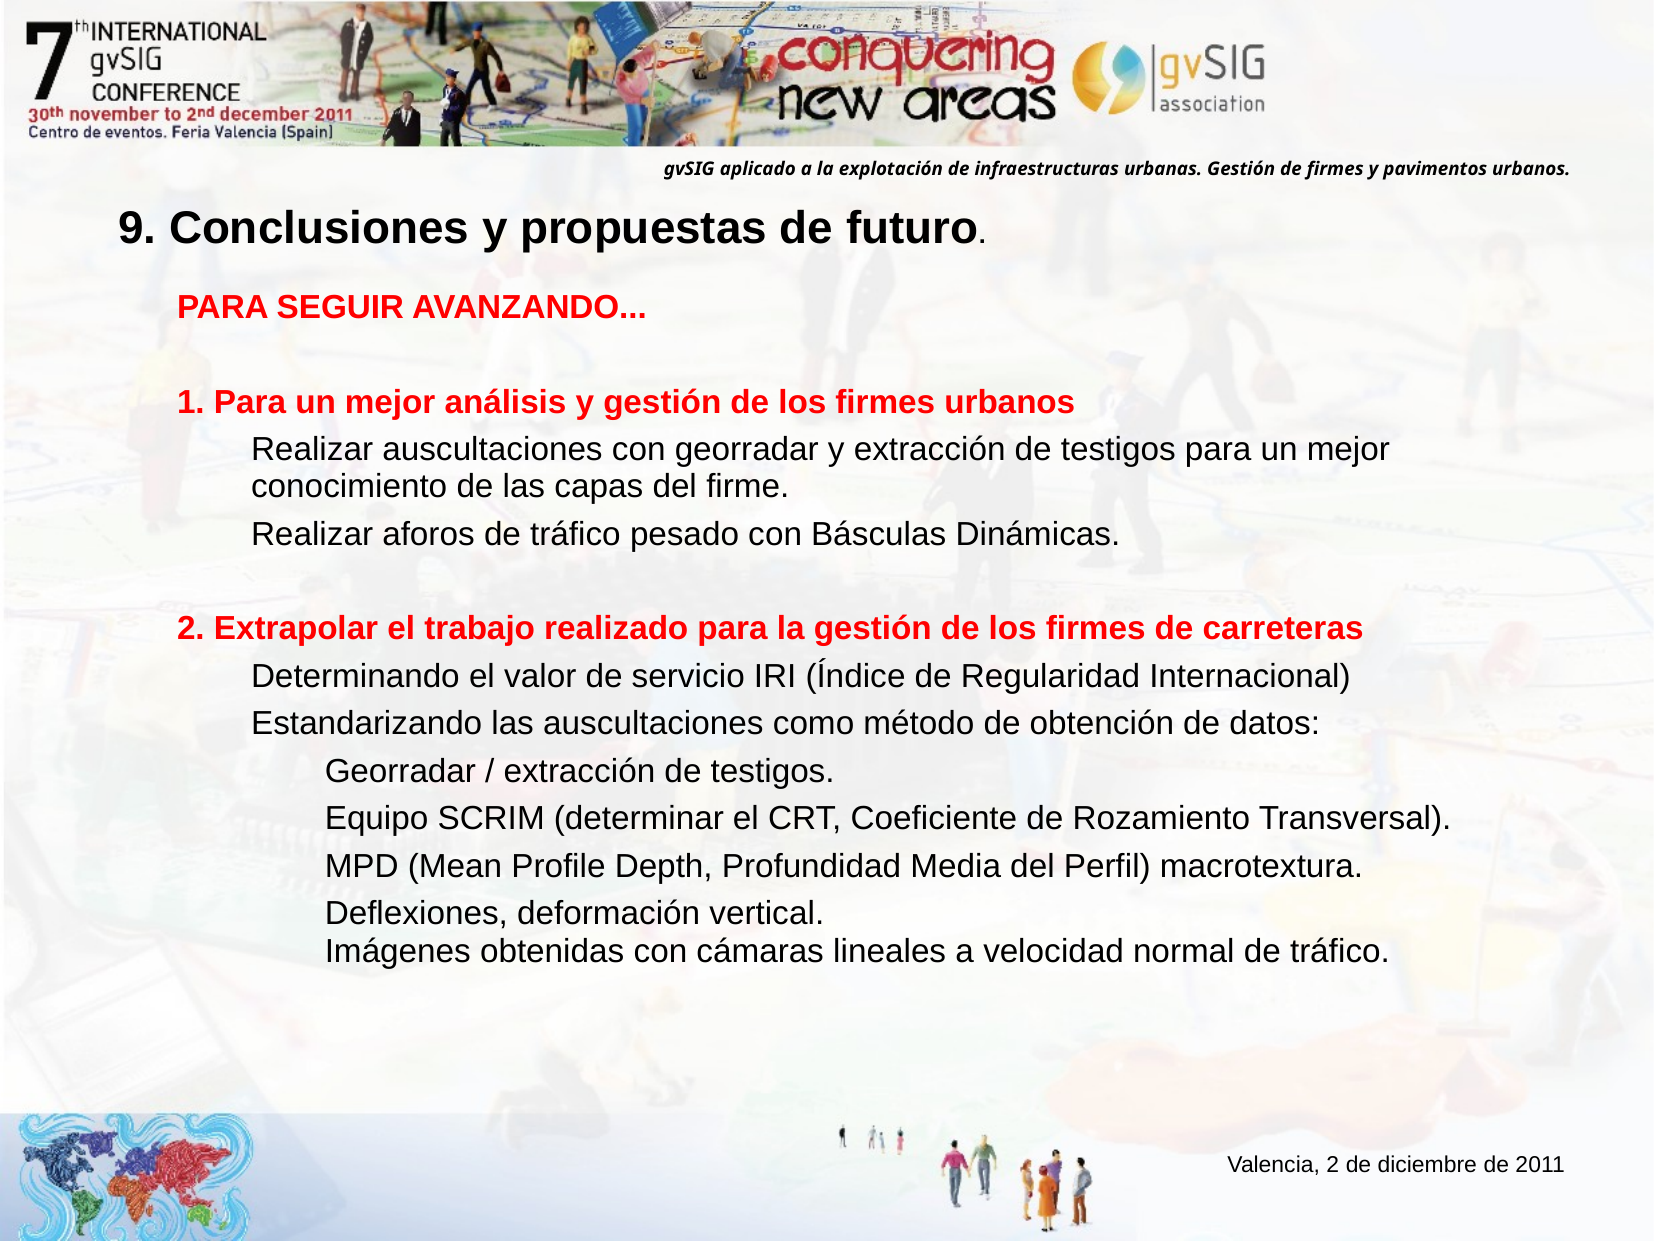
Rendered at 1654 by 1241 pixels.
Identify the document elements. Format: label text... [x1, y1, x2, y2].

text_box PARA SEGUIR AVANZANDO... 1. Para un mejor análisis y gestión de los firmes urbanos Realizar auscultaciones con georradar y extracción de testigos para un mejor conocimiento de las capas del firme. Realizar aforos de tráfico pesado con Básculas Dinámicas. 2. Extrapolar el trabajo realizado para la gestión de los firmes de carreteras Determinando el valor de servicio IRI (Índice de Regularidad Internacional) Estandarizando las auscultaciones como método de obtención de datos: Georradar / extracción de testigos. Equipo SCRIM (determinar el CRT, Coeficiente de Rozamiento Transversal). MPD (Mean Profile Depth, Profundidad Media del Perfil) macrotextura. Deflexiones, deformación vertical. Imágenes obtenidas con cámaras lineales a velocidad normal de tráfico. [177, 279, 1565, 1093]
title gvSIG aplicado a la explotación de infraestructuras urbanas. Gestión de firmes y pavimentos urbanos. [88, 149, 1595, 188]
picture [0, 0, 1654, 1241]
text_box 9. Conclusiones y propuestas de futuro. [118, 202, 1270, 254]
